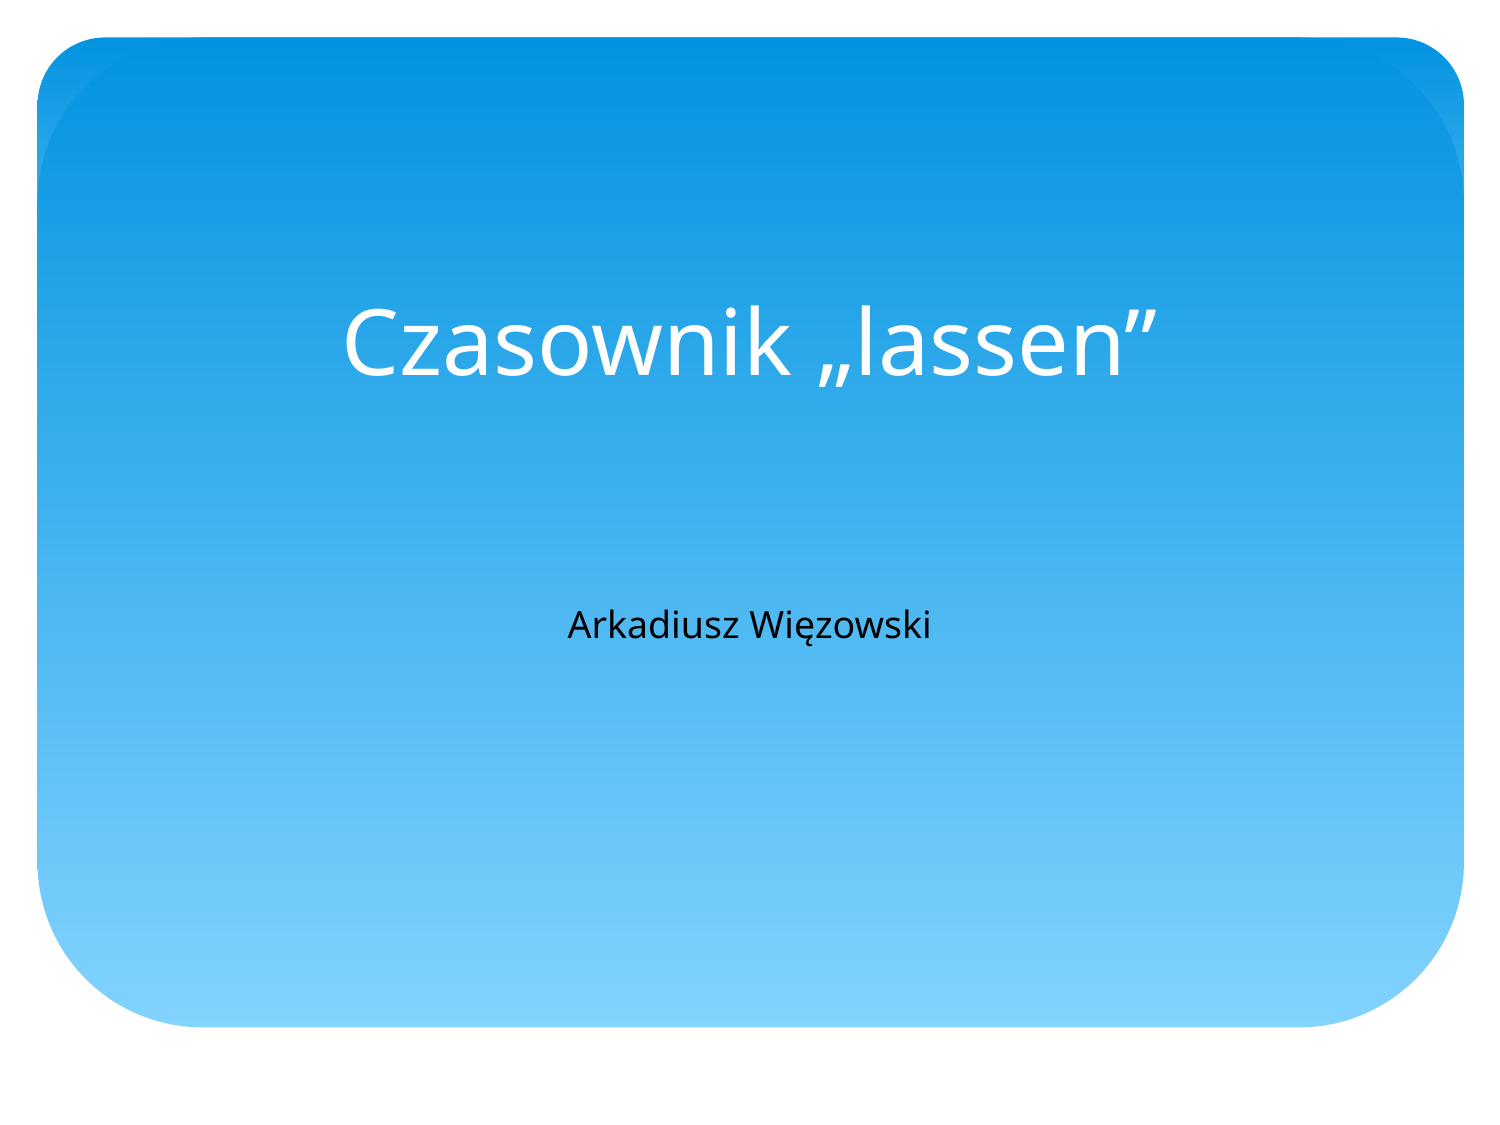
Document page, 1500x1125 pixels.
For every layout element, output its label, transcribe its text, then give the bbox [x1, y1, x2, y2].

text_box Arkadiusz Więzowski [224, 583, 1275, 825]
title Czasownik „lassen” [112, 262, 1388, 555]
